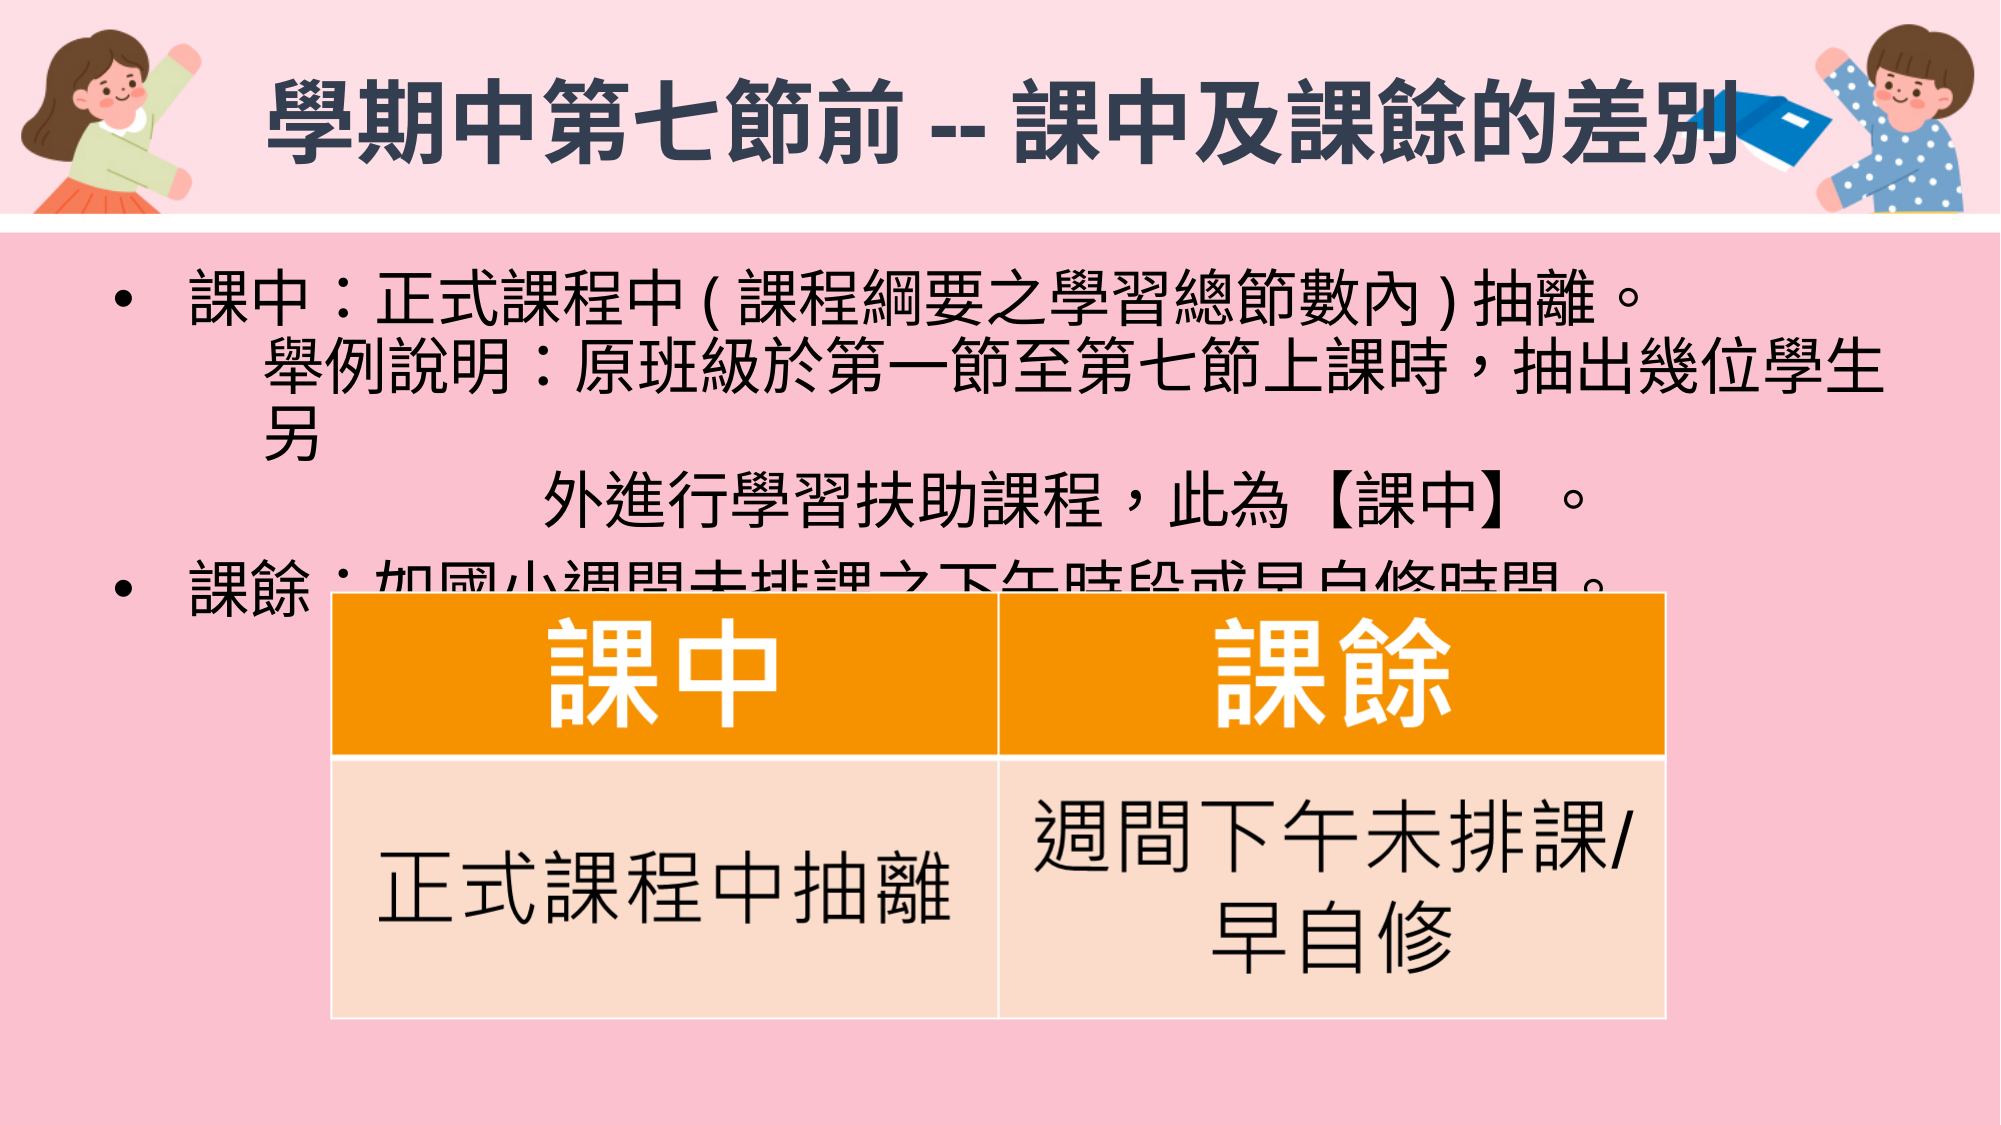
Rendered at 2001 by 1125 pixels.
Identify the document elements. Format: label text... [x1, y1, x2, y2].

picture [330, 562, 1670, 1039]
text_box 學期中第七節前--課中及課餘的差別 [250, 58, 1759, 183]
text_box 課中：正式課程中(課程綱要之學習總節數內)抽離。 舉例說明：原班級於第一節至第七節上課時，抽出幾位學生另 外進行學習扶助課程，此為【課中】。 課餘：如國小週間未排課之下午時段或早自修時間。 [95, 260, 1905, 962]
